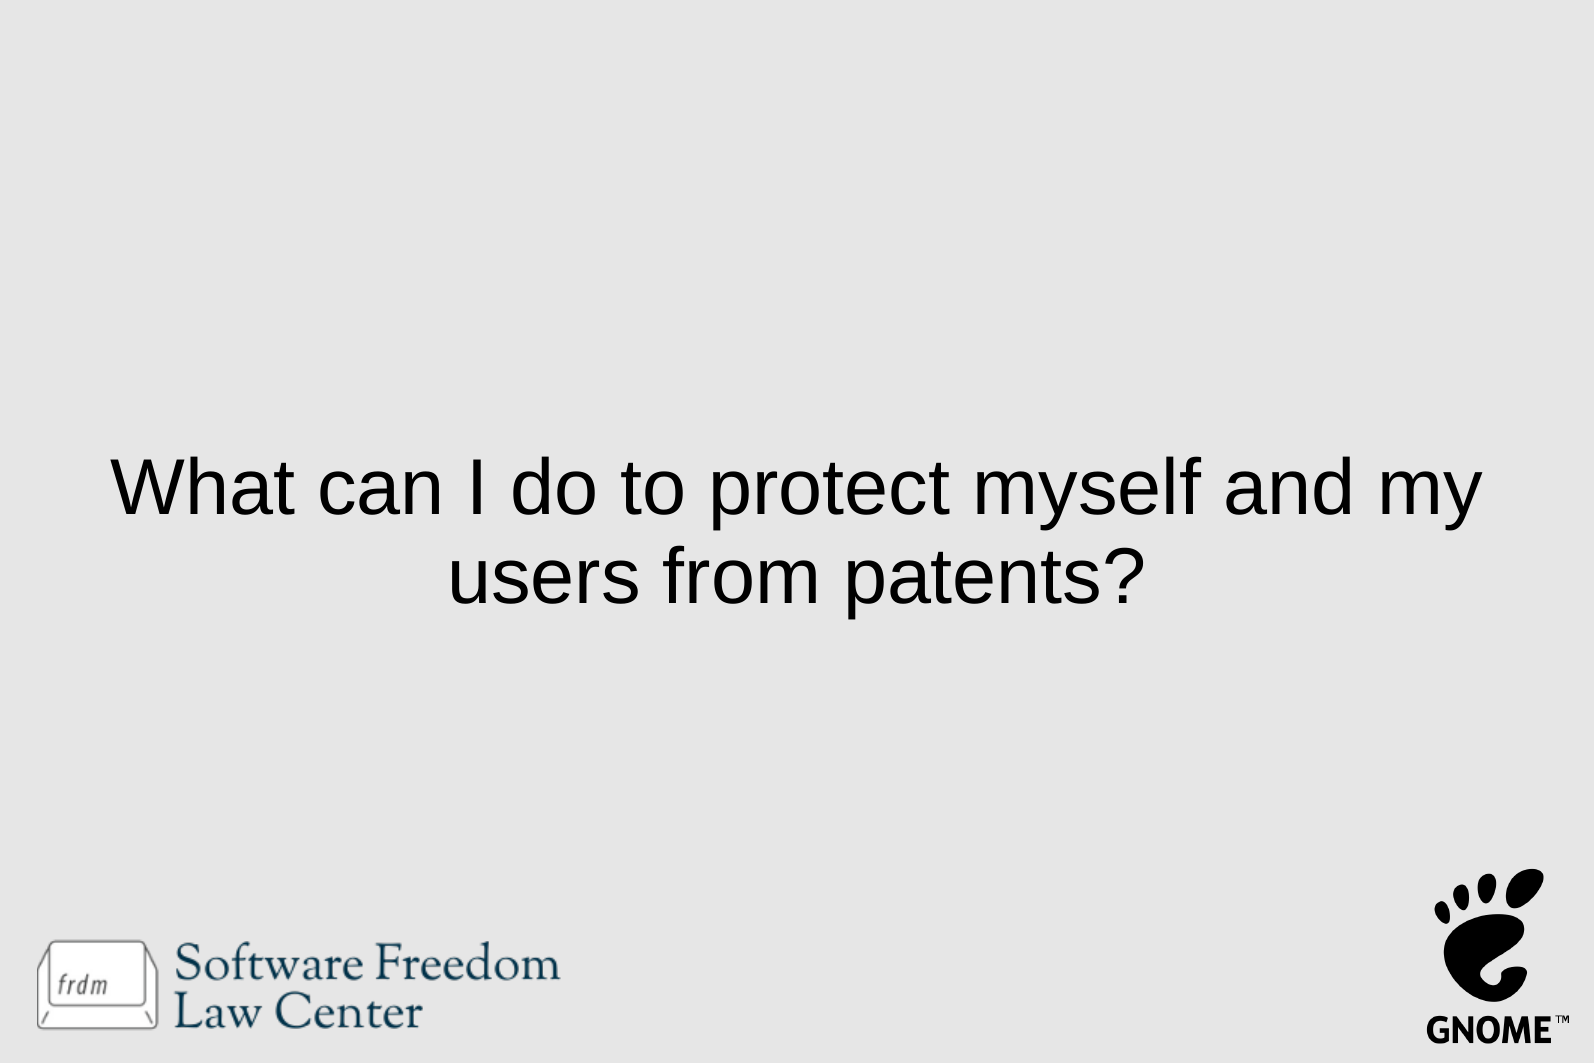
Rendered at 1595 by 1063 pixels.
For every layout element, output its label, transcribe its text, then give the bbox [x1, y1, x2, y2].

picture [37, 937, 585, 1035]
title What can I do to protect myself and my users from patents? [79, 432, 1515, 631]
picture [1420, 862, 1576, 1050]
